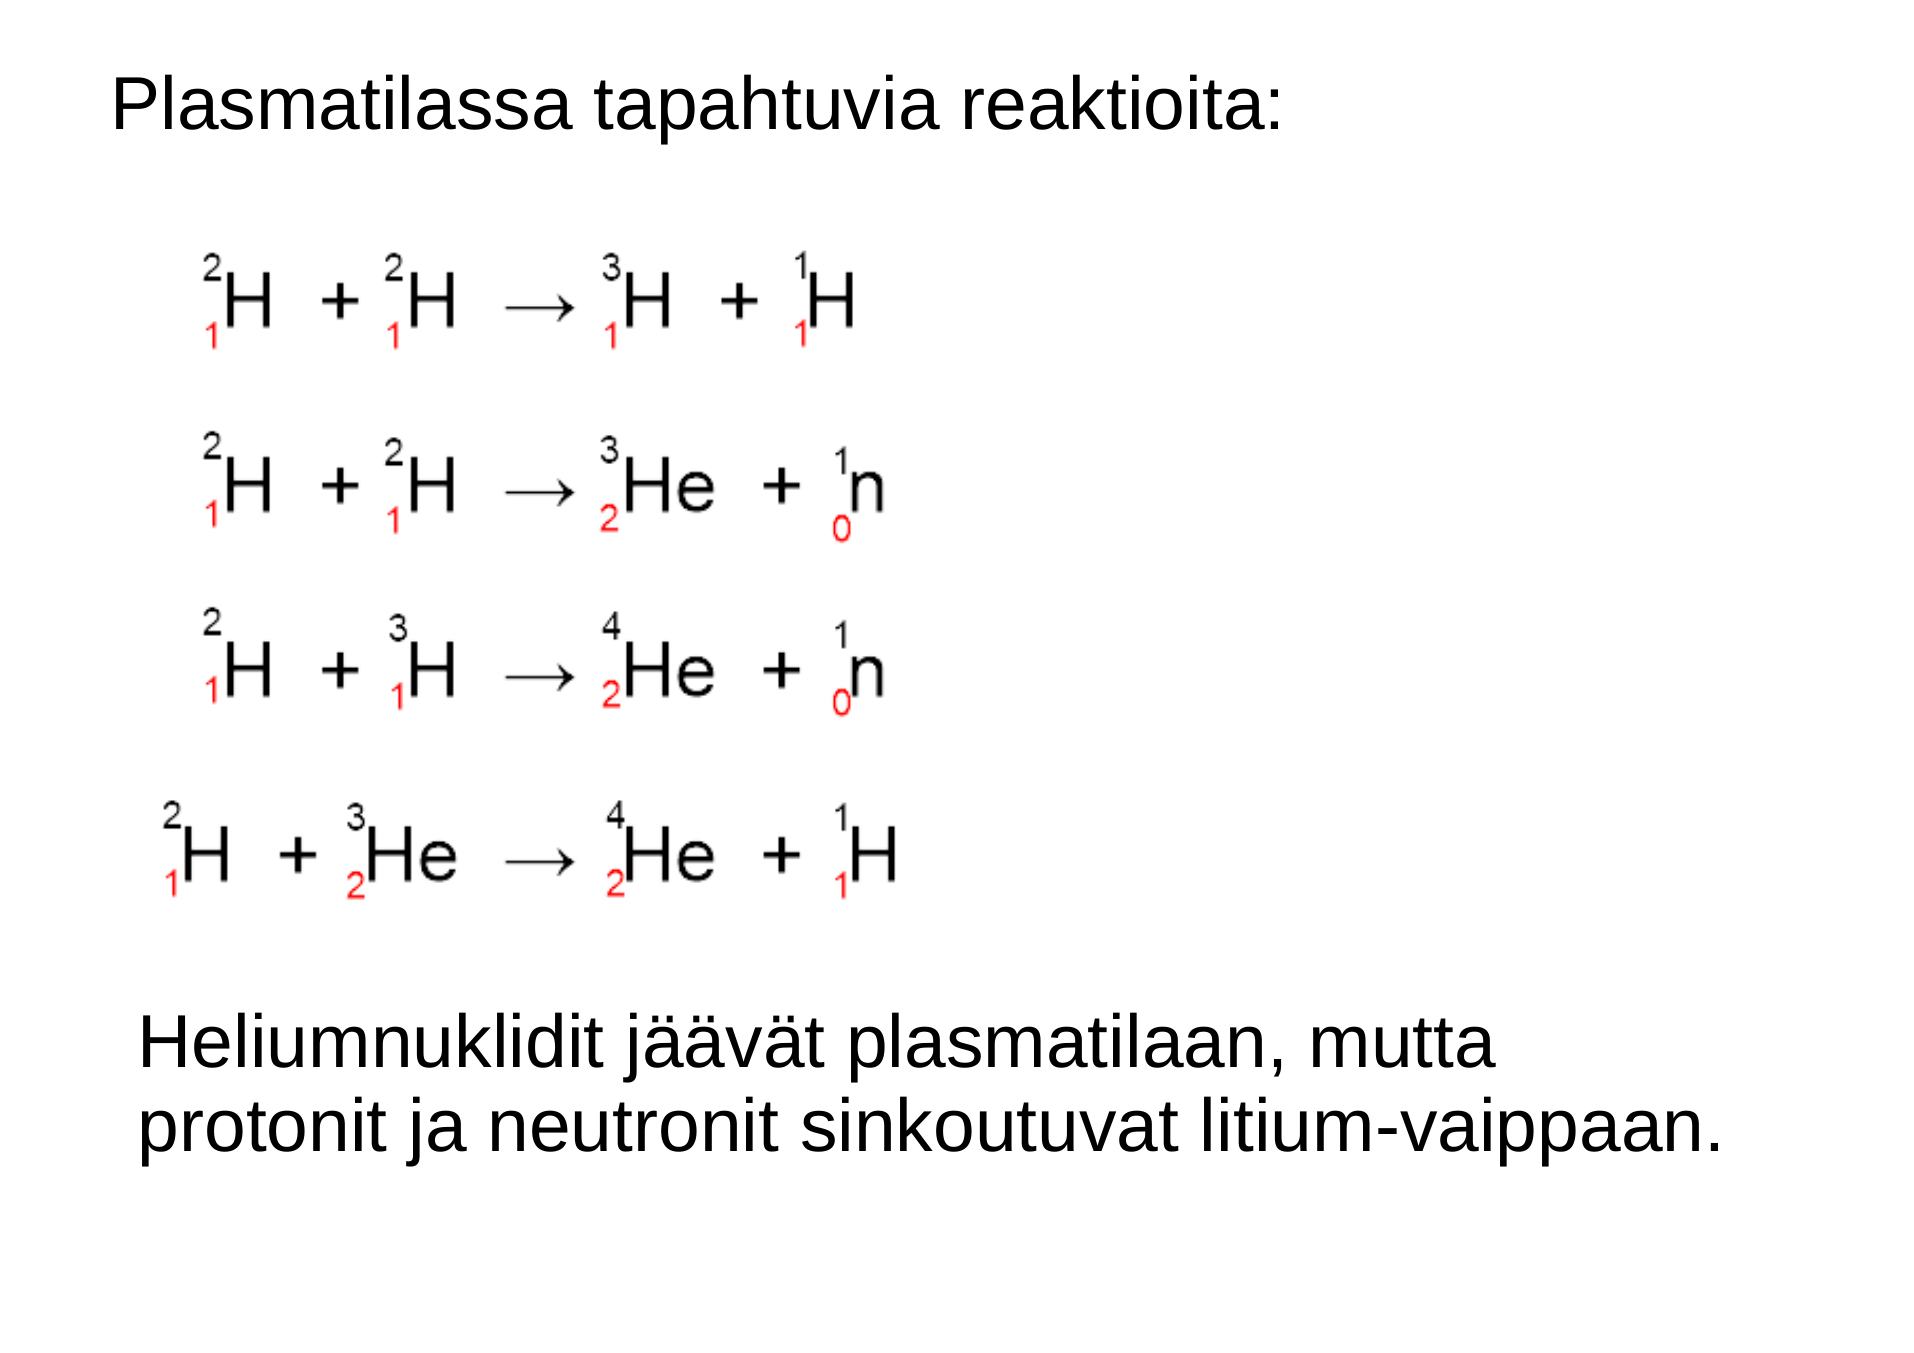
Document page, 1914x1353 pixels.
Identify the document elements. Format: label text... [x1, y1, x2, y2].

picture [136, 199, 1044, 945]
text_box Plasmatilassa tapahtuvia reaktioita: [95, 53, 1723, 181]
text_box Heliumnuklidit jäävät plasmatilaan, mutta protonit ja neutronit sinkoutuvat litium-vaippaan. [122, 991, 1777, 1301]
